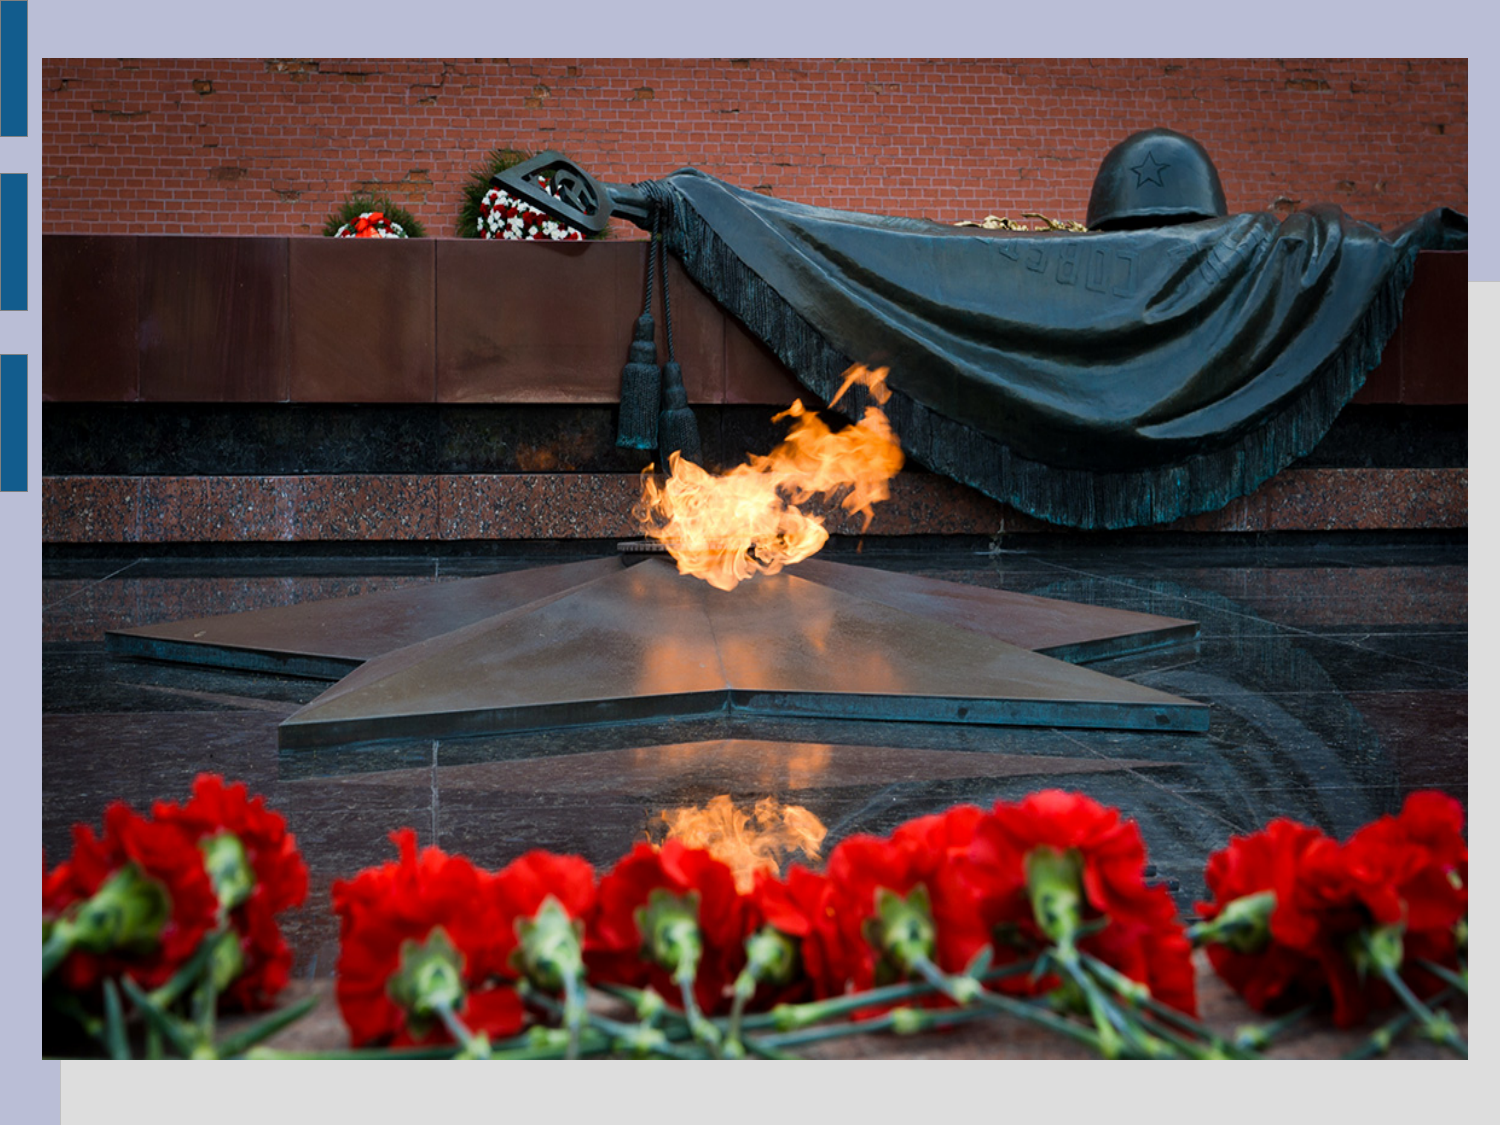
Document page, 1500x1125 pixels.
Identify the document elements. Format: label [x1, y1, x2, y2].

picture [42, 58, 1468, 1060]
